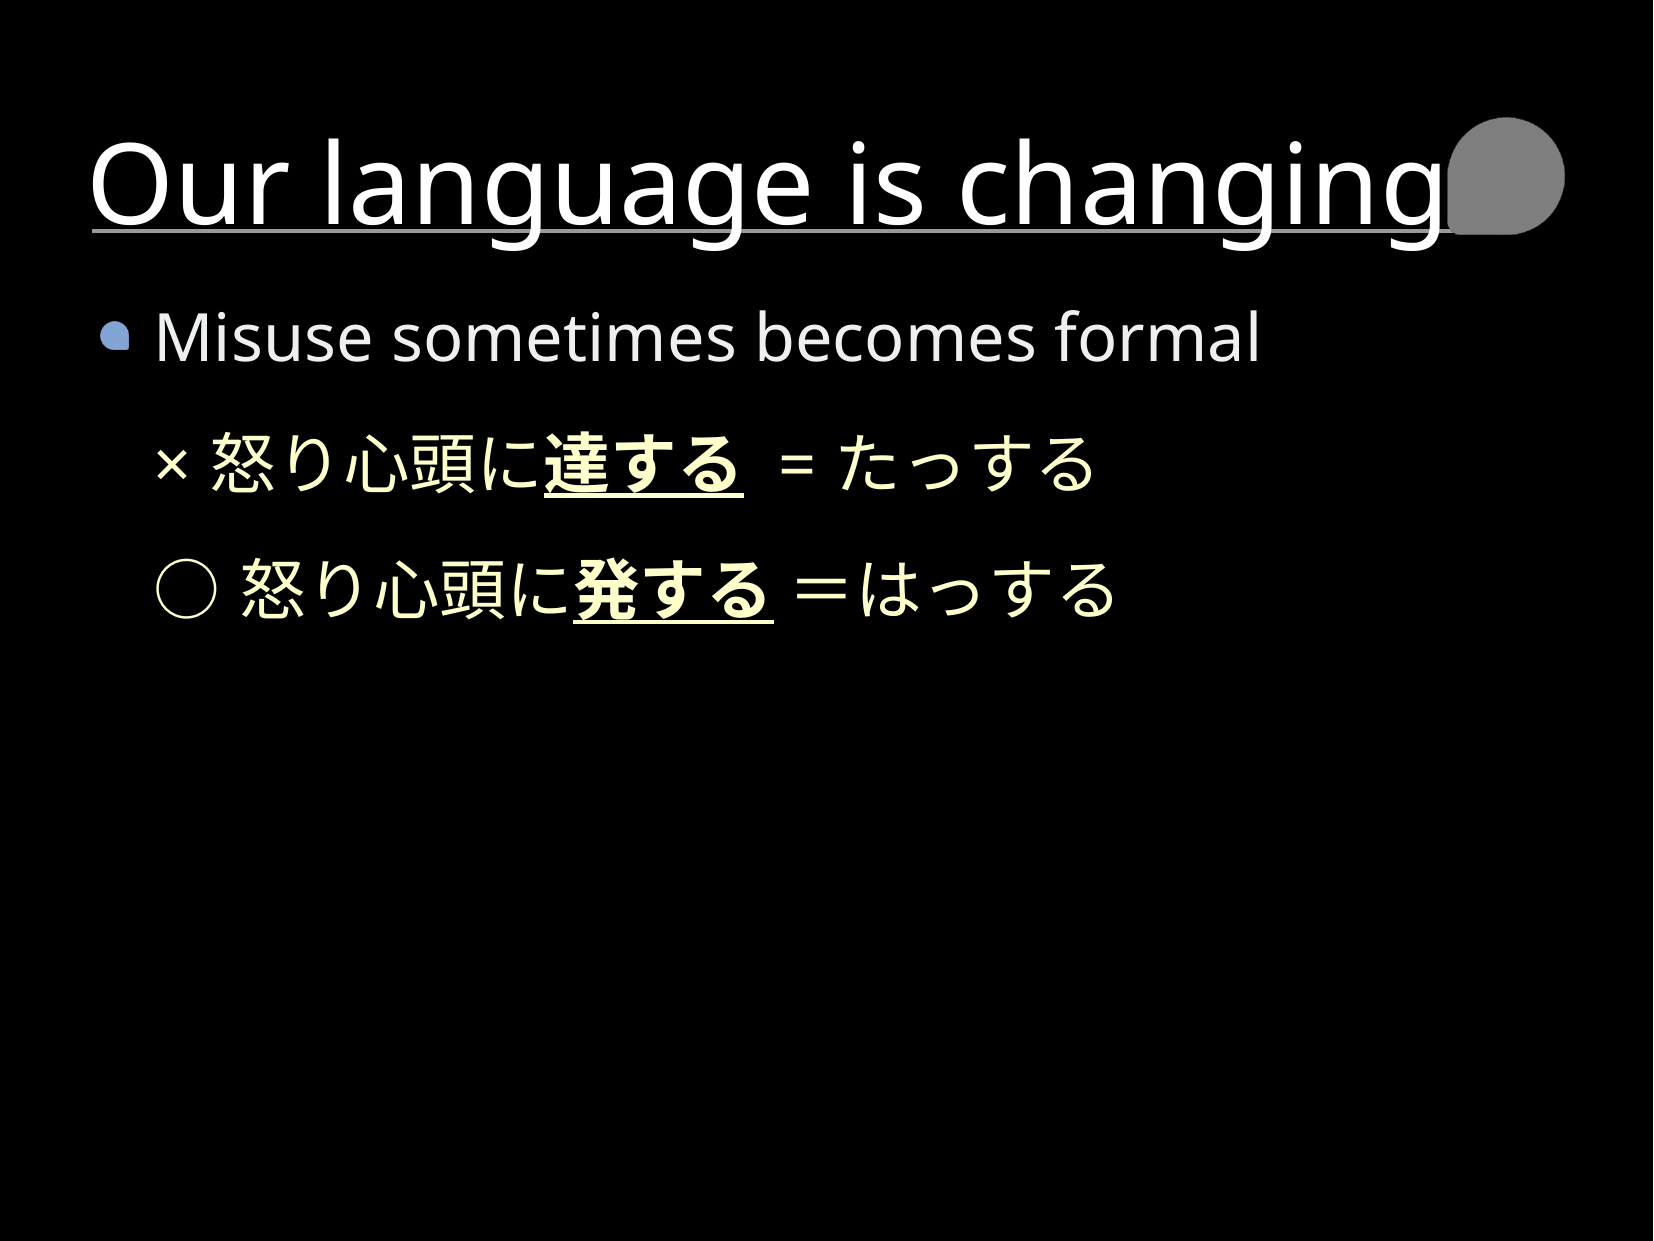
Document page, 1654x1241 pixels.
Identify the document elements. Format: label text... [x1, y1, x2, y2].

title Our language is changing [86, 112, 1575, 249]
list Misuse sometimes becomes formal ×怒り心頭に達する =たっする ○怒り心頭に発する ＝はっする [82, 290, 1571, 1010]
